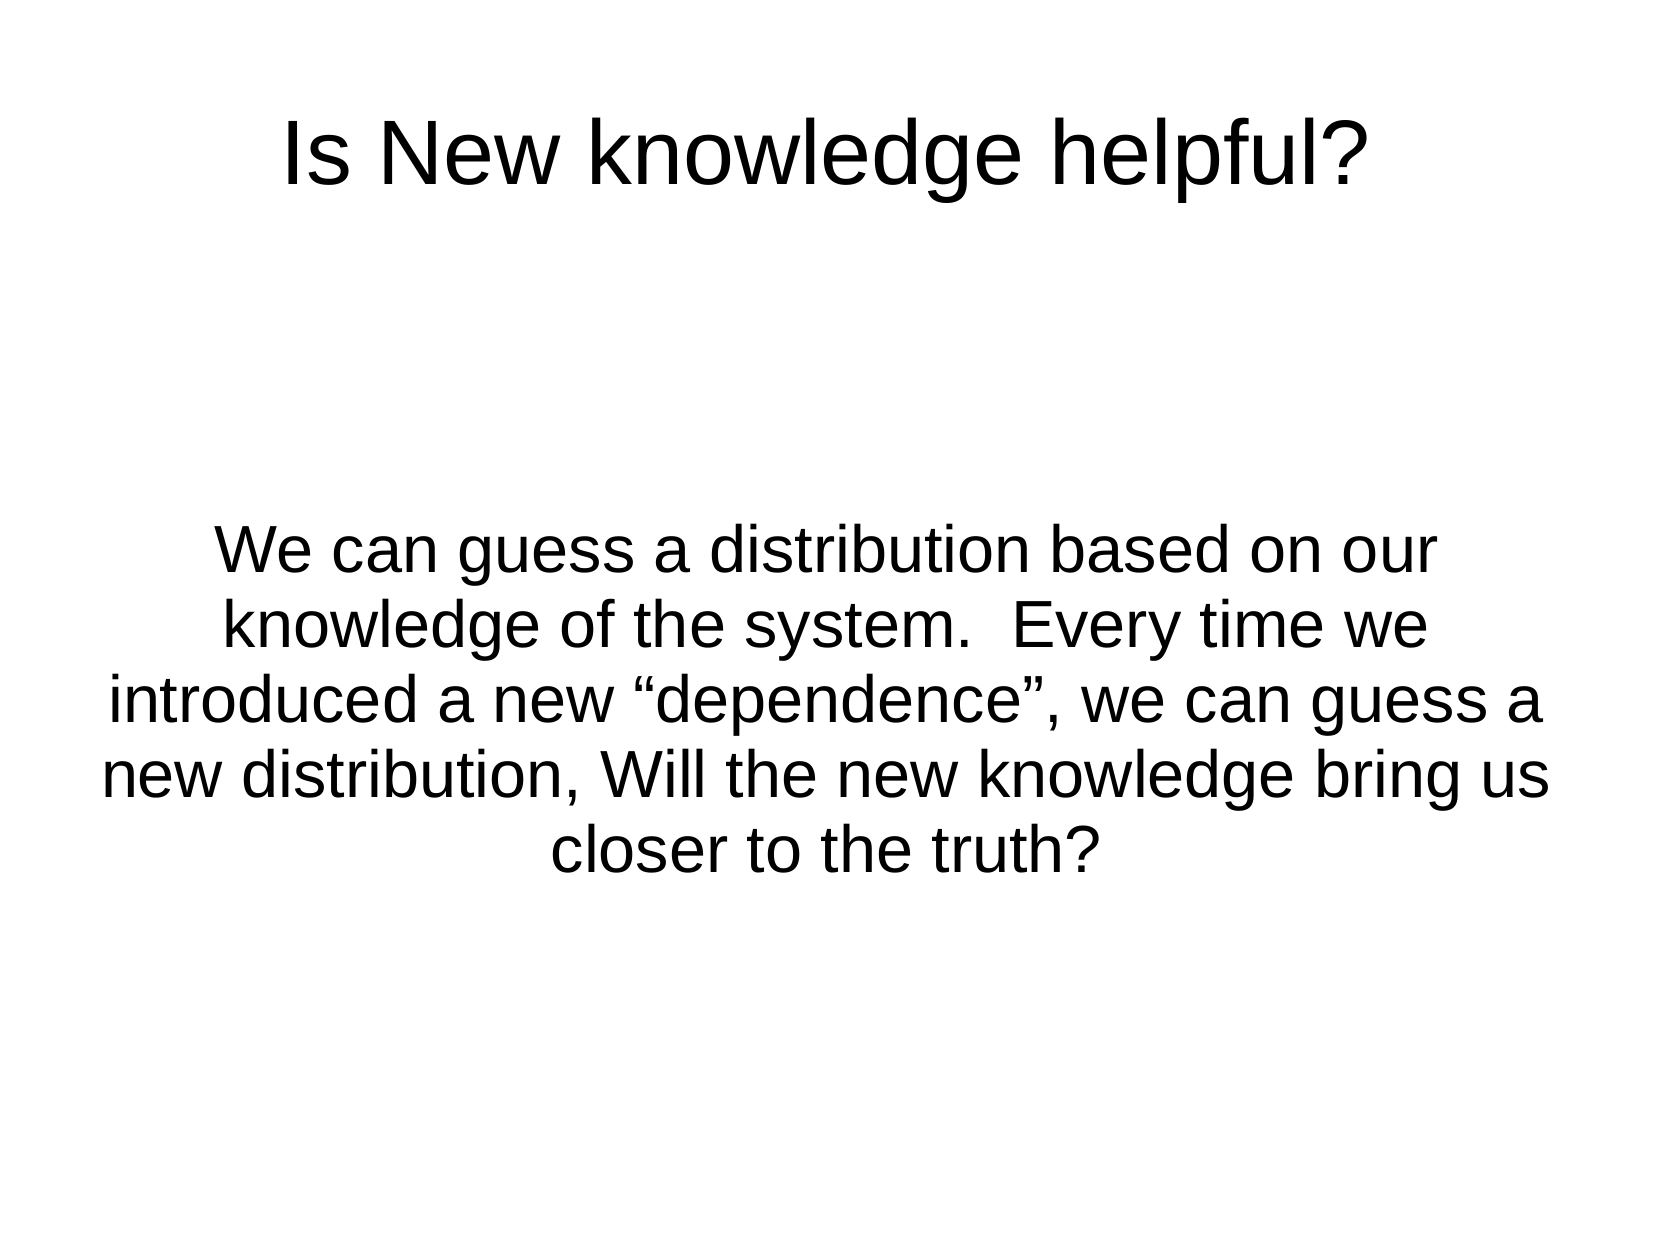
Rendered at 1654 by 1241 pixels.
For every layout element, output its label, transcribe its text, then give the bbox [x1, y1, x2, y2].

subtitle We can guess a distribution based on our knowledge of the system. Every time we introduced a new “dependence”, we can guess a new distribution, Will the new knowledge bring us closer to the truth? [82, 297, 1571, 1102]
title Is New knowledge helpful? [82, 56, 1571, 250]
